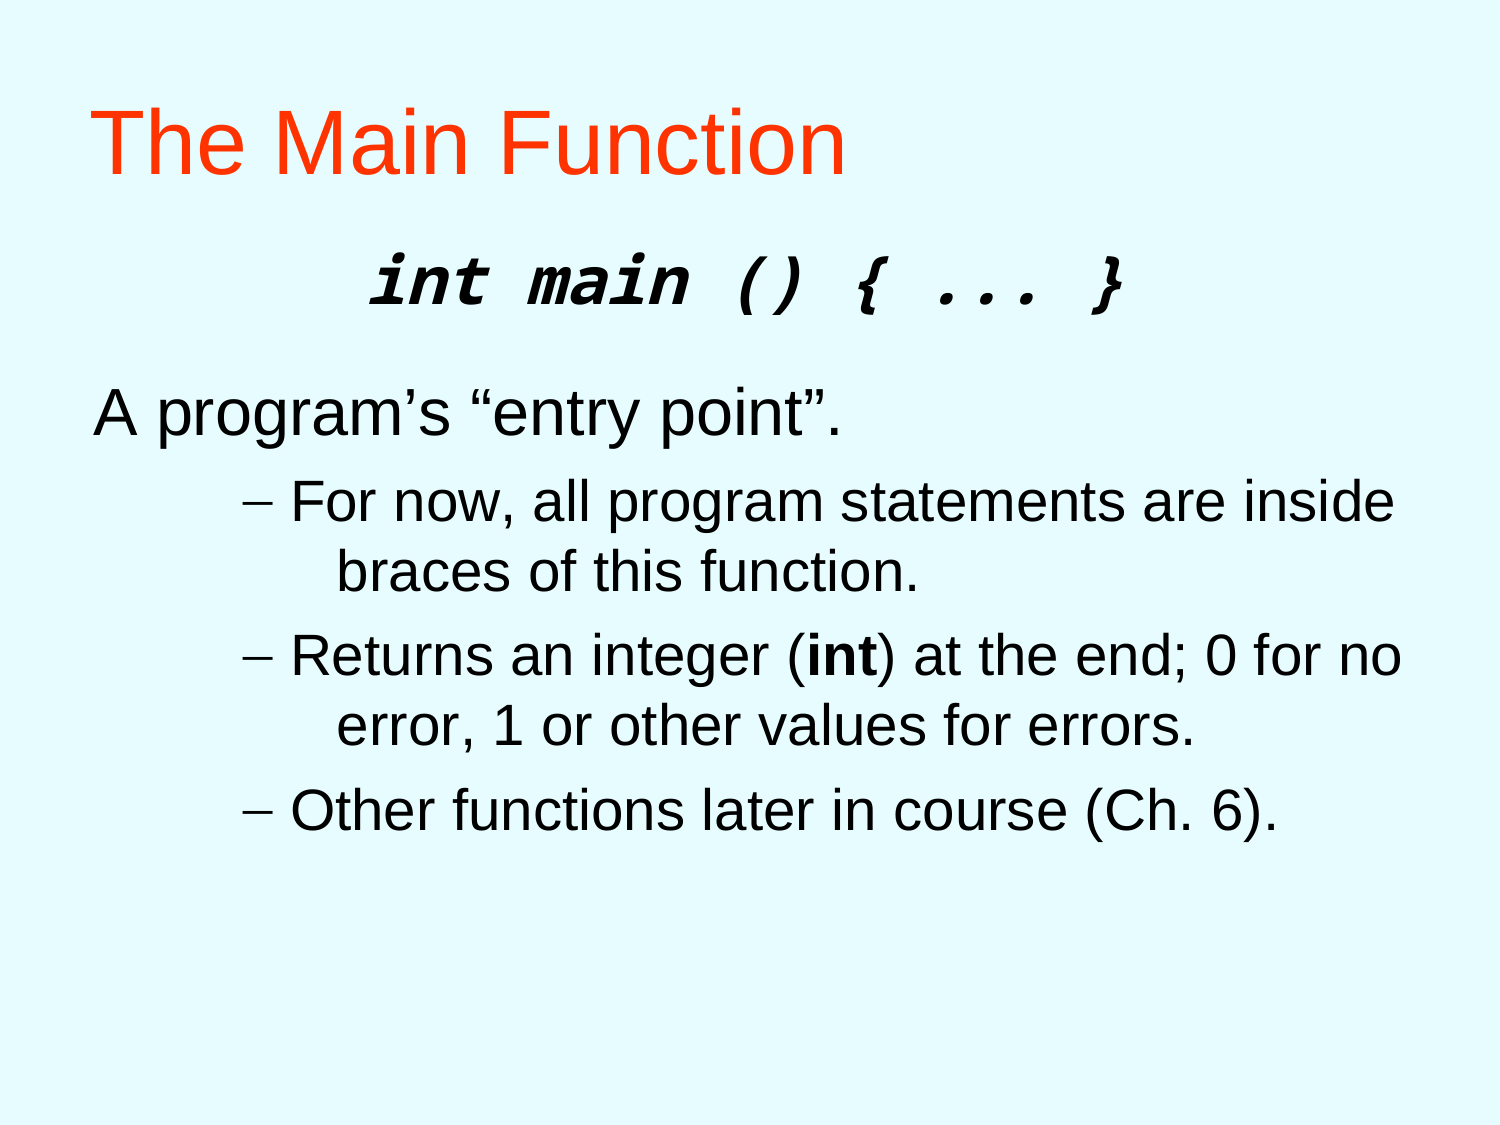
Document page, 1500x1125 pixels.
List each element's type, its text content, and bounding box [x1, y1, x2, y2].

list A program’s “entry point”. For now, all program statements are inside braces of this function. Returns an integer (int) at the end; 0 for no error, 1 or other values for errors. Other functions later in course (Ch. 6). [78, 361, 1427, 856]
title The Main Function [75, 45, 1423, 231]
text_box int main () { ... } [350, 230, 1150, 342]
